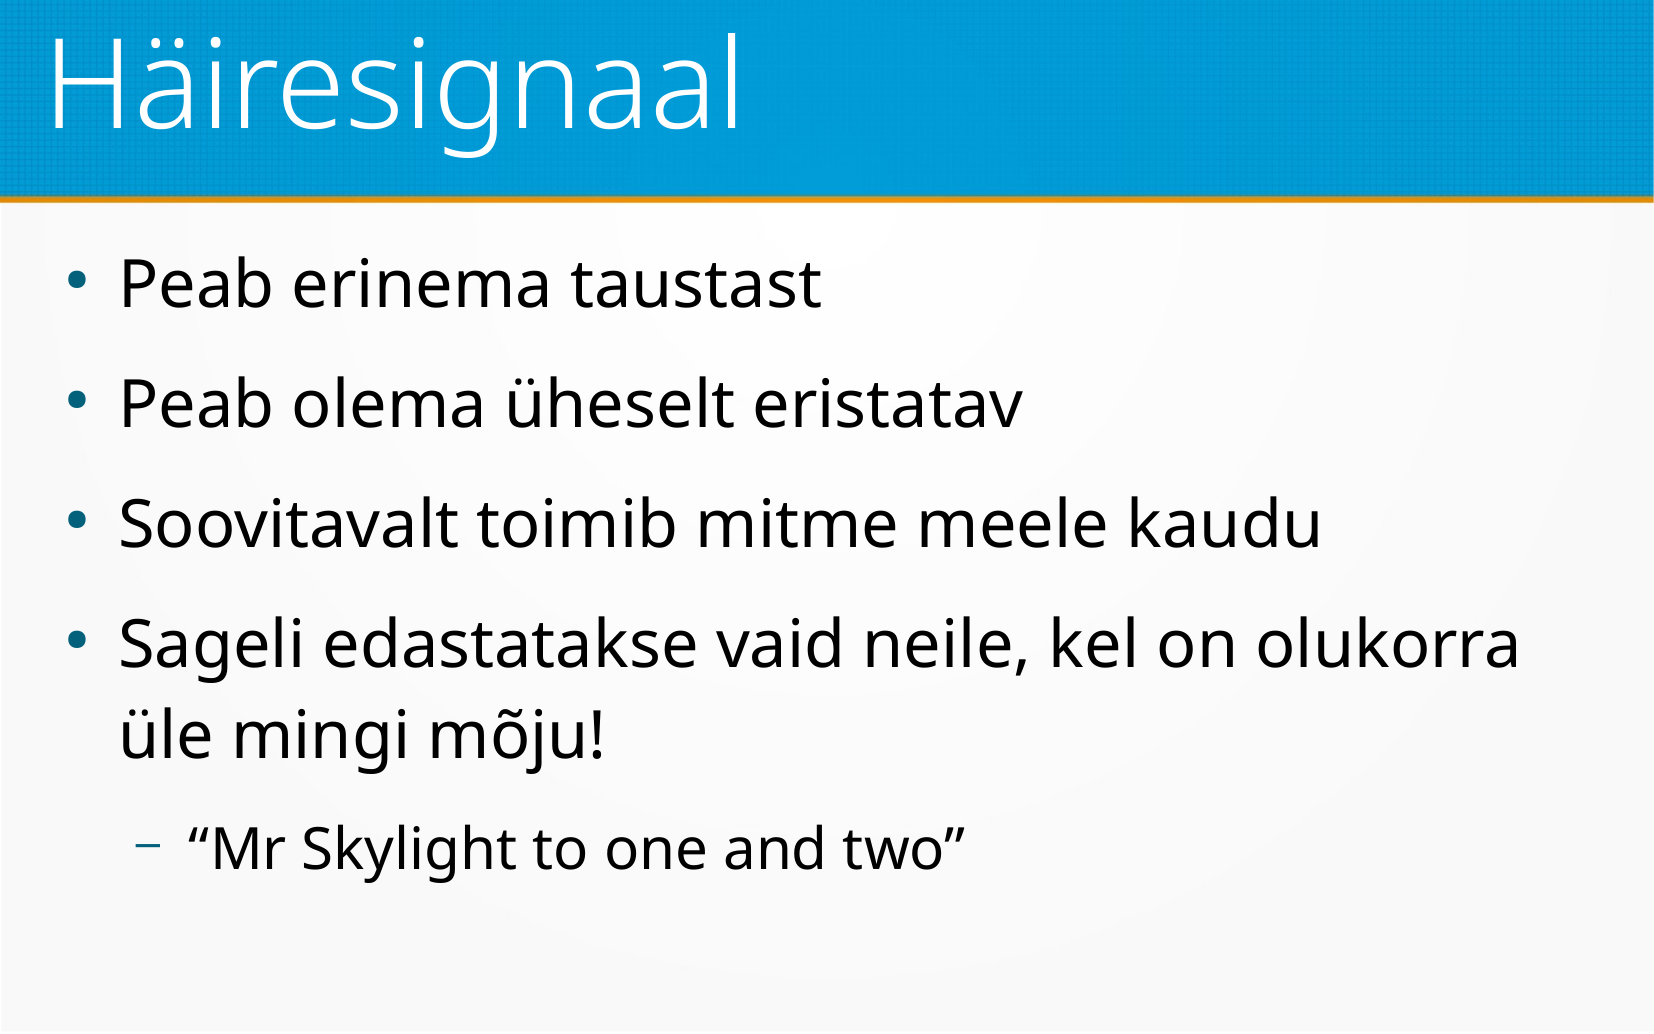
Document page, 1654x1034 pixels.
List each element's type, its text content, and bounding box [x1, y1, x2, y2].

title Häiresignaal [43, 0, 1619, 166]
list Peab erinema taustast Peab olema üheselt eristatav Soovitavalt toimib mitme meele kaudu Sageli edastatakse vaid neile, kel on olukorra üle mingi mõju! “Mr Skylight to one and two” [47, 236, 1607, 1002]
picture [0, 195, 1654, 1034]
